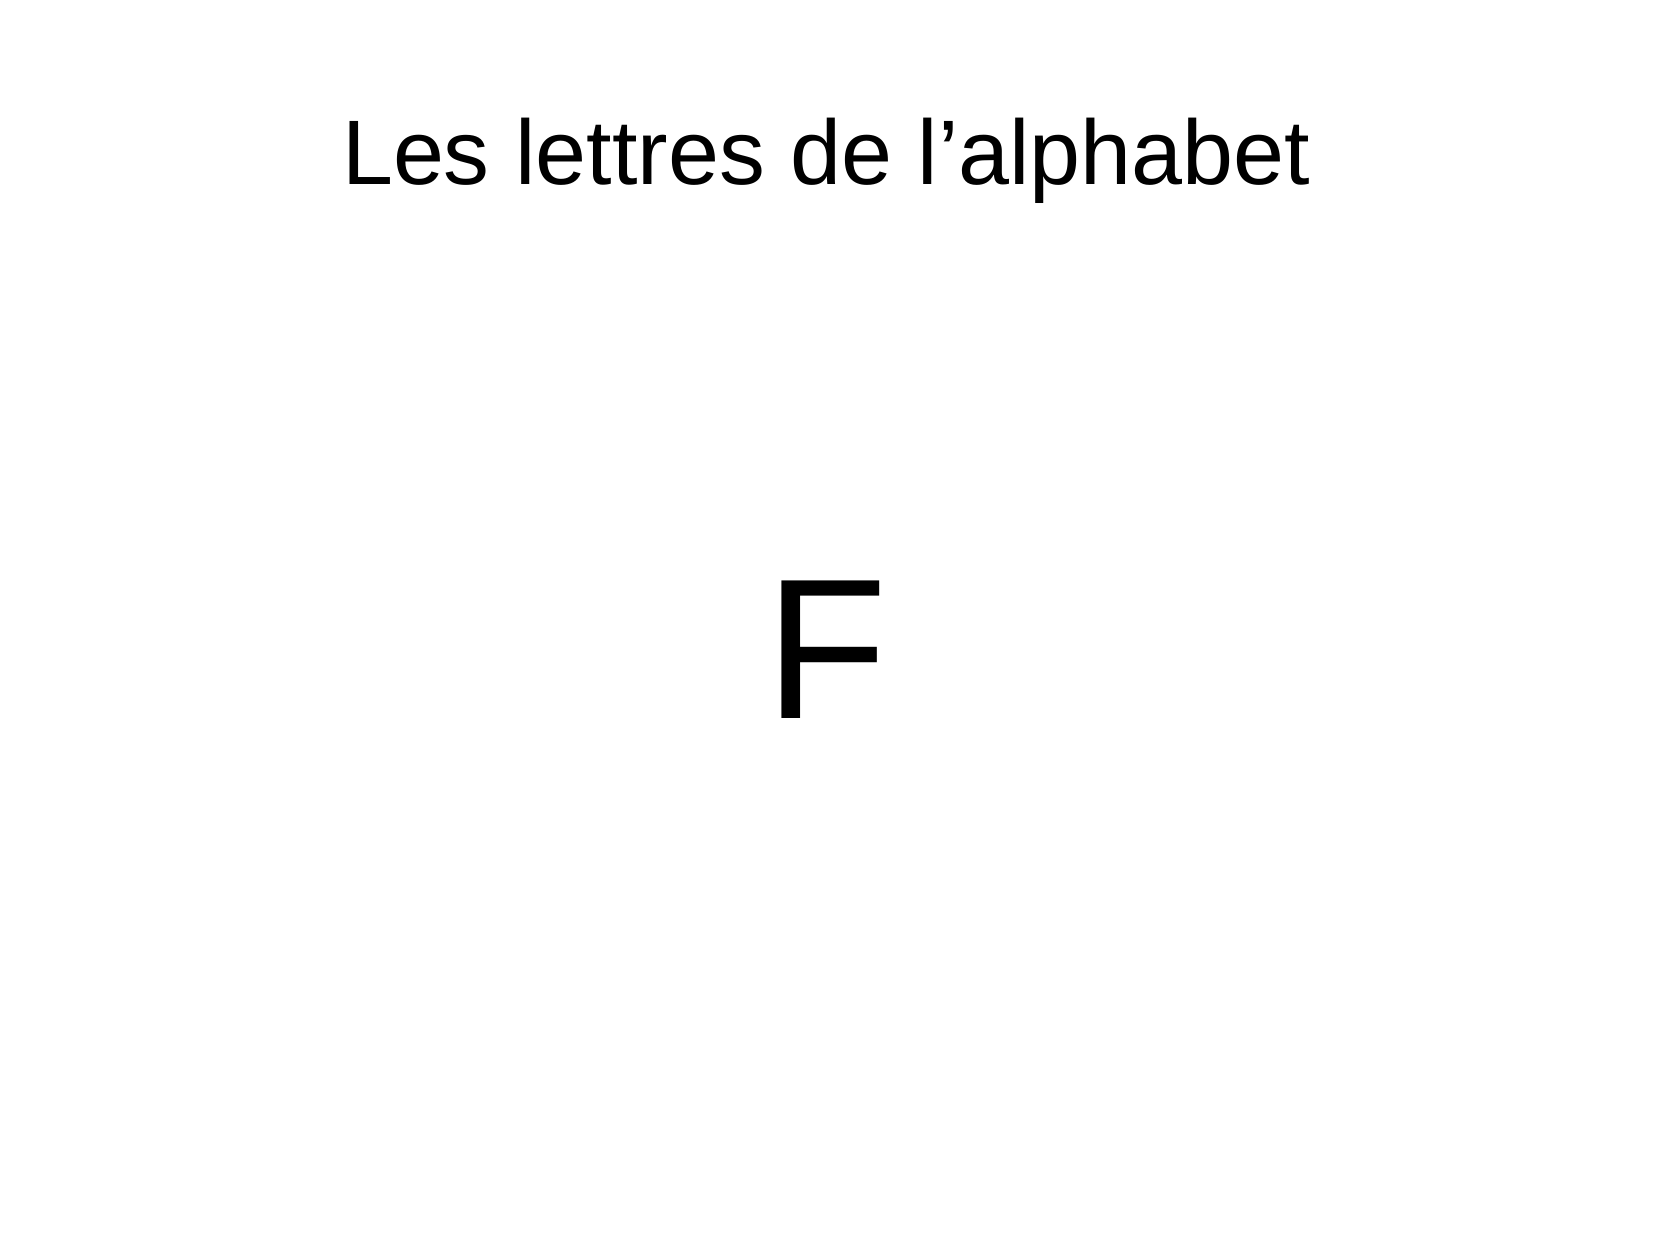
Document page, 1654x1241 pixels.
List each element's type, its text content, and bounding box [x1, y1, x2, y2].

subtitle F [82, 290, 1571, 1010]
title Les lettres de l’alphabet [82, 49, 1571, 257]
